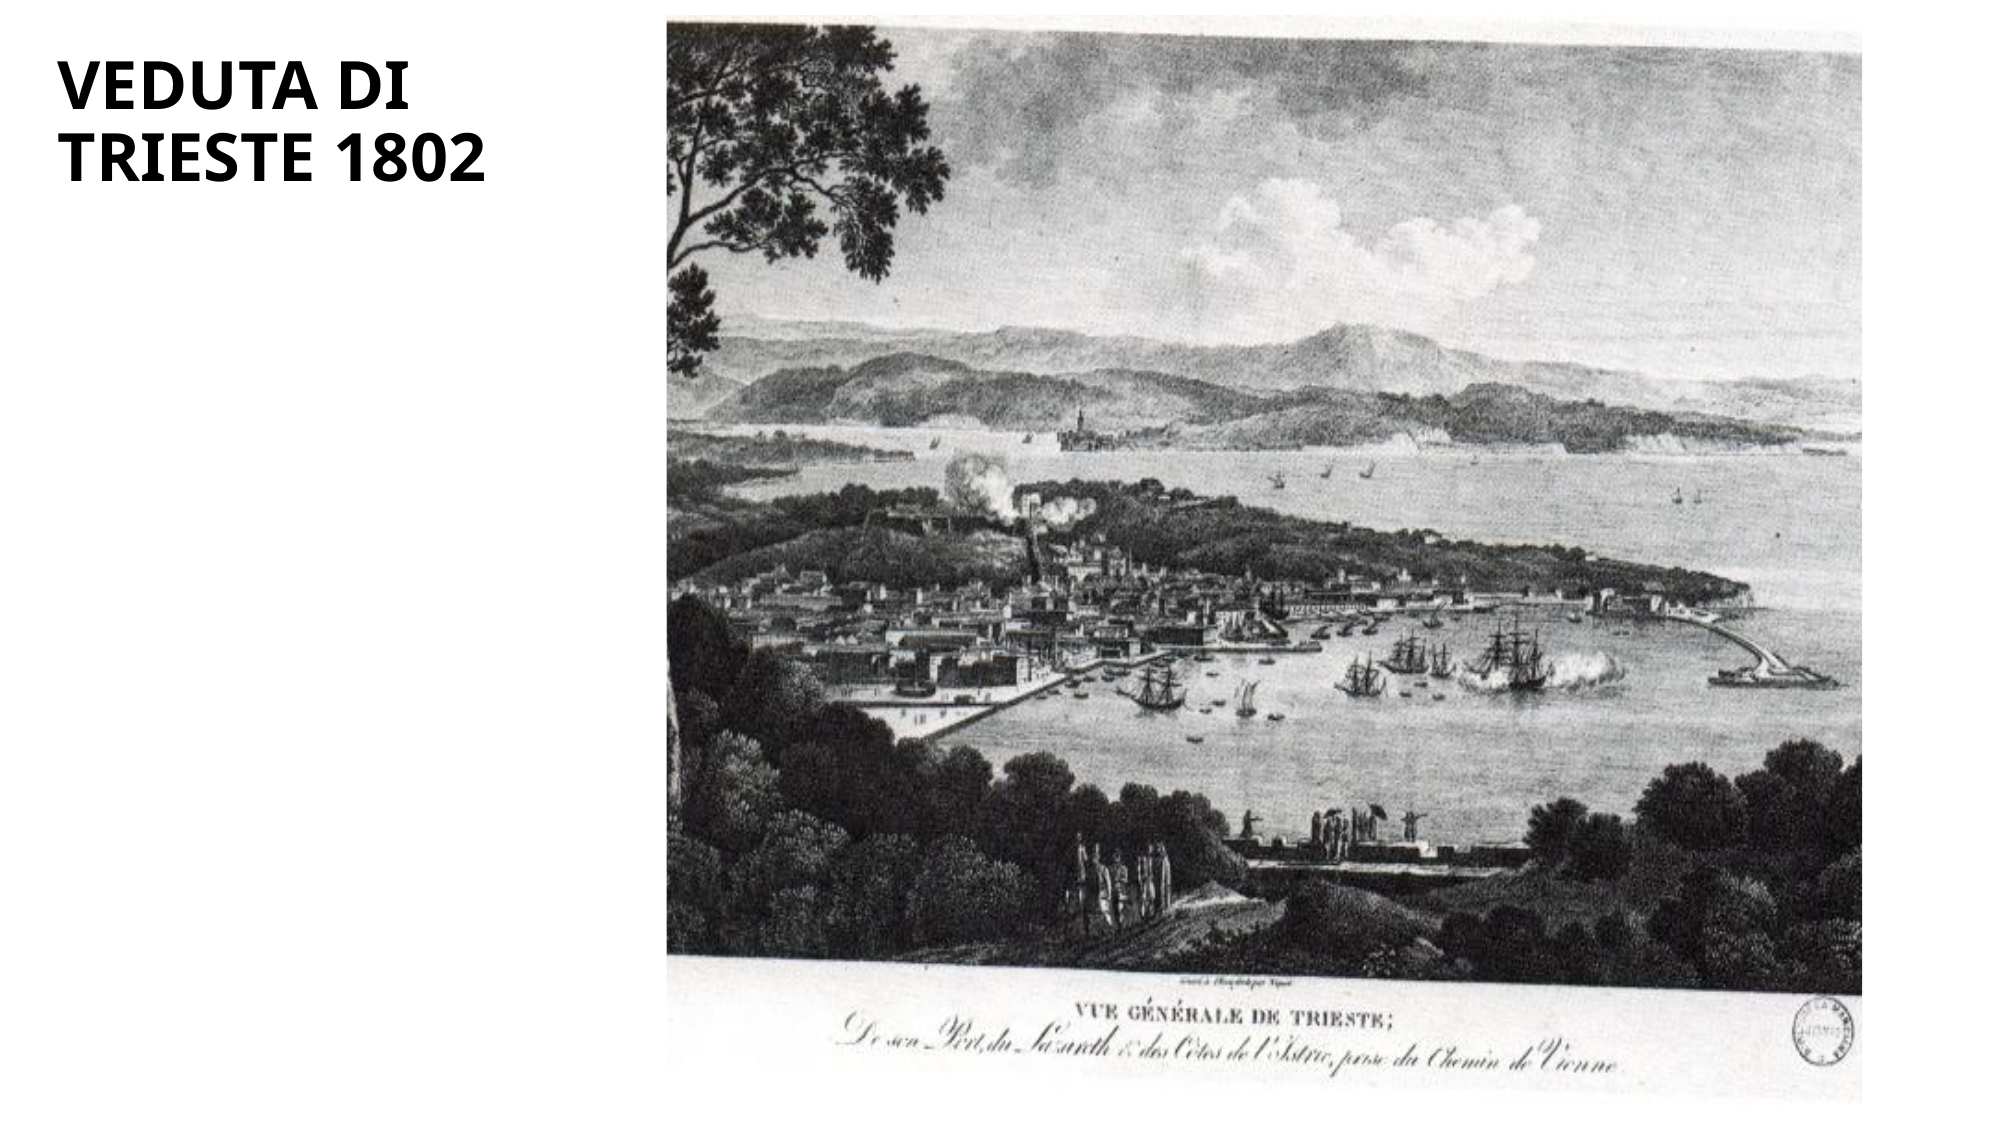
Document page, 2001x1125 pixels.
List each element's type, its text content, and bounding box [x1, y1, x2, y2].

picture [666, 15, 1863, 1105]
title VEDUTA DI TRIESTE 1802 [42, 30, 569, 204]
